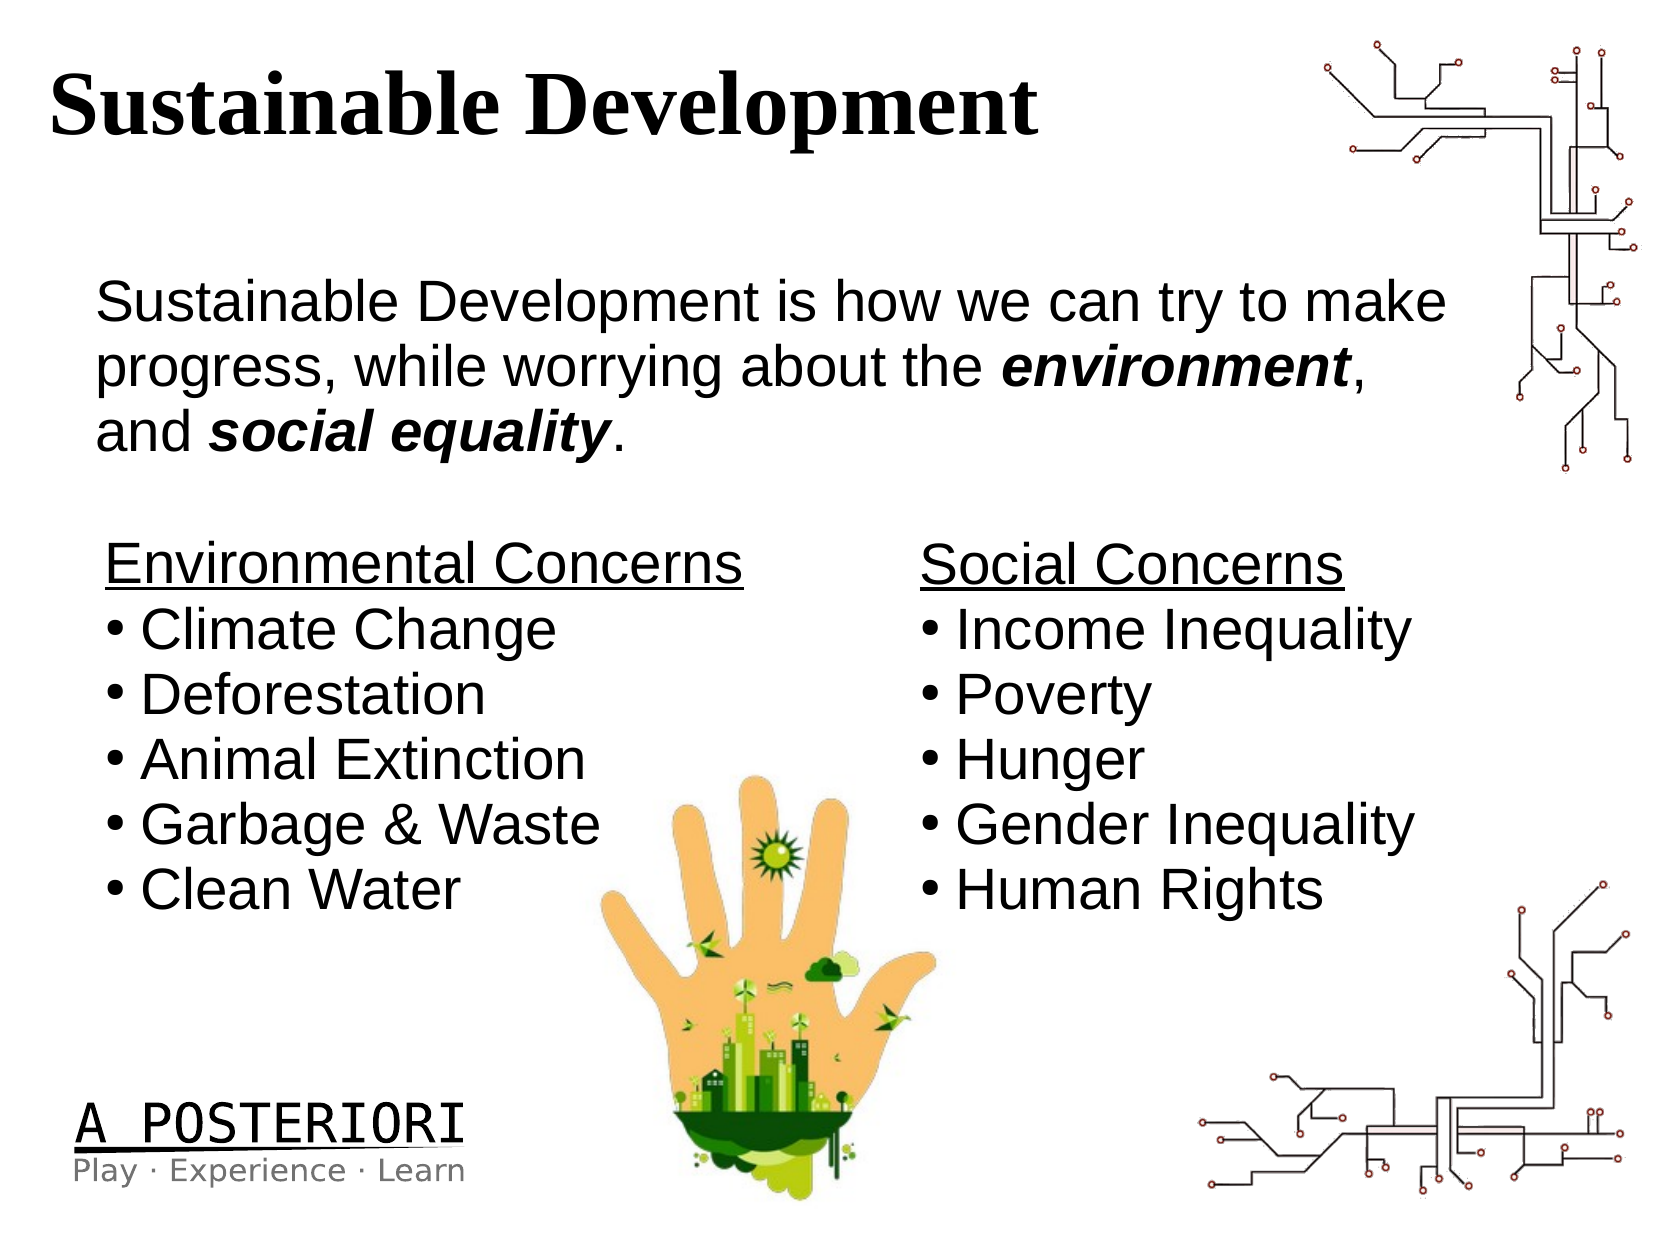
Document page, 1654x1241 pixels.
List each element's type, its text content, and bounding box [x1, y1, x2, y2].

text_box Social Concerns Income Inequality Poverty Hunger Gender Inequality Human Rights [904, 523, 1625, 928]
picture [534, 749, 1006, 1221]
text_box Sustainable Development is how we can try to make progress, while worrying about the environment, and social equality. [80, 260, 1471, 470]
picture [1305, 35, 1643, 496]
picture [1175, 862, 1636, 1201]
picture [73, 1101, 466, 1189]
title Sustainable Development [11, 14, 1077, 192]
text_box Environmental Concerns Climate Change Deforestation Animal Extinction Garbage & Waste Clean Water [90, 523, 811, 928]
